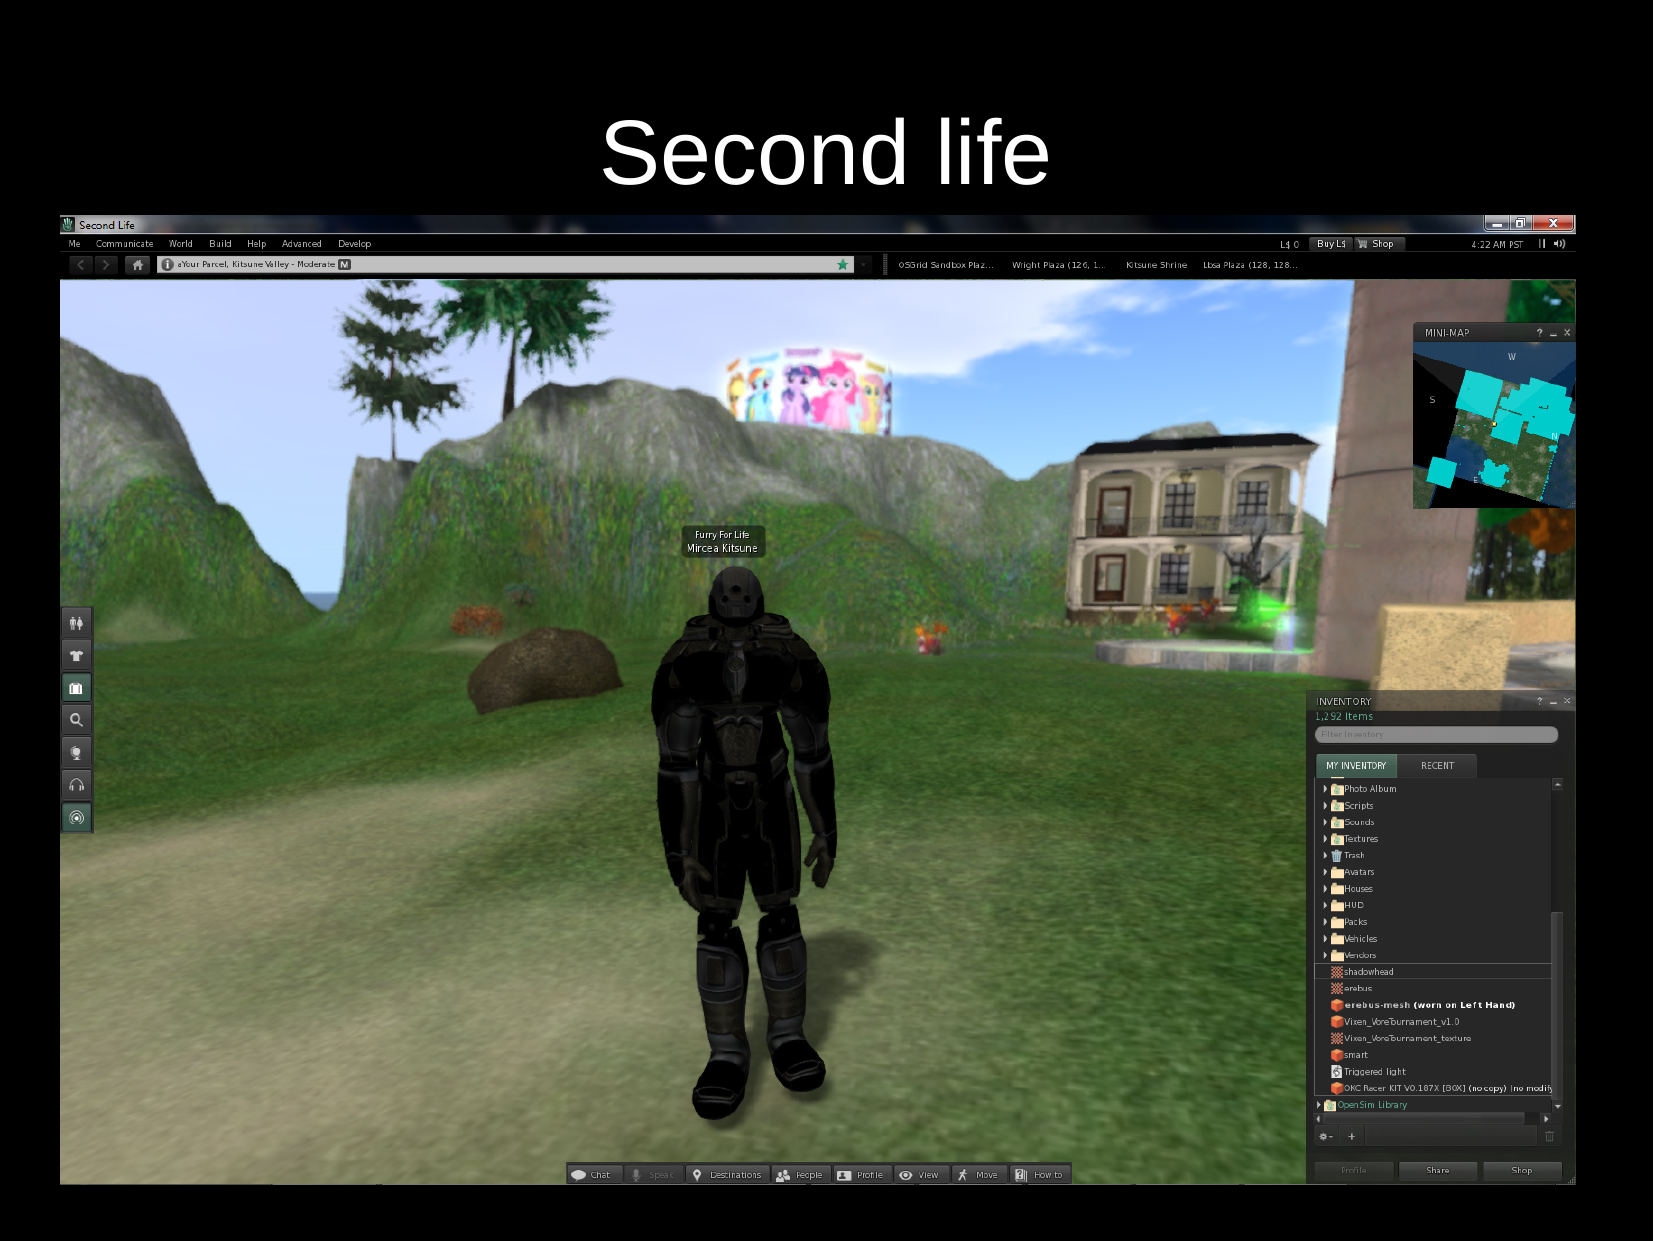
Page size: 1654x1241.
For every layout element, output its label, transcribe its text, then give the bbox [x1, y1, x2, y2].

title Second life [82, 49, 1571, 215]
picture [60, 215, 1576, 1186]
